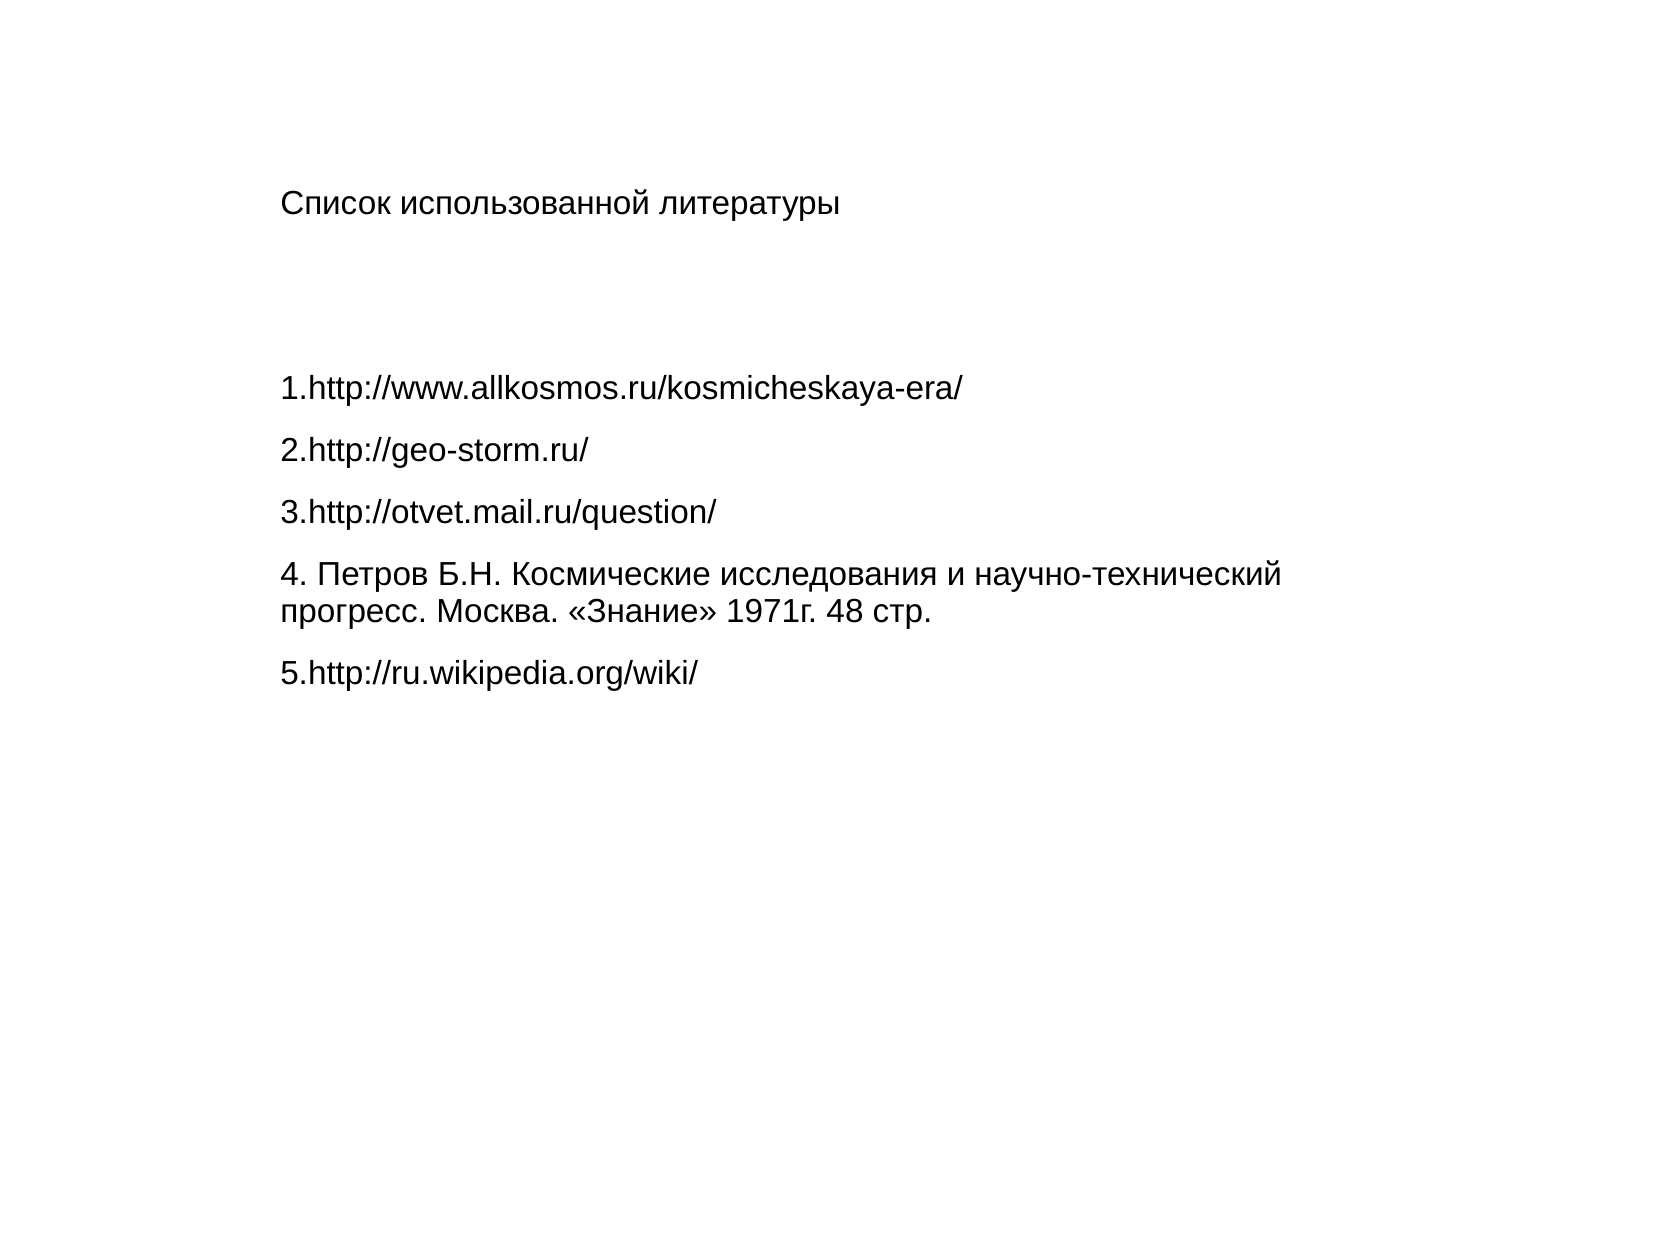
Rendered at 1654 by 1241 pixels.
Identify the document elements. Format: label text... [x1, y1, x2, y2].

text_box Список использованной литературы 1.http://www.allkosmos.ru/kosmicheskaya-era/ 2.http://geo-storm.ru/ 3.http://otvet.mail.ru/question/ 4. Петров Б.Н. Космические исследования и научно-технический прогресс. Москва. «Знание» 1971г. 48 стр. 5.http://ru.wikipedia.org/wiki/ [265, 177, 1338, 749]
